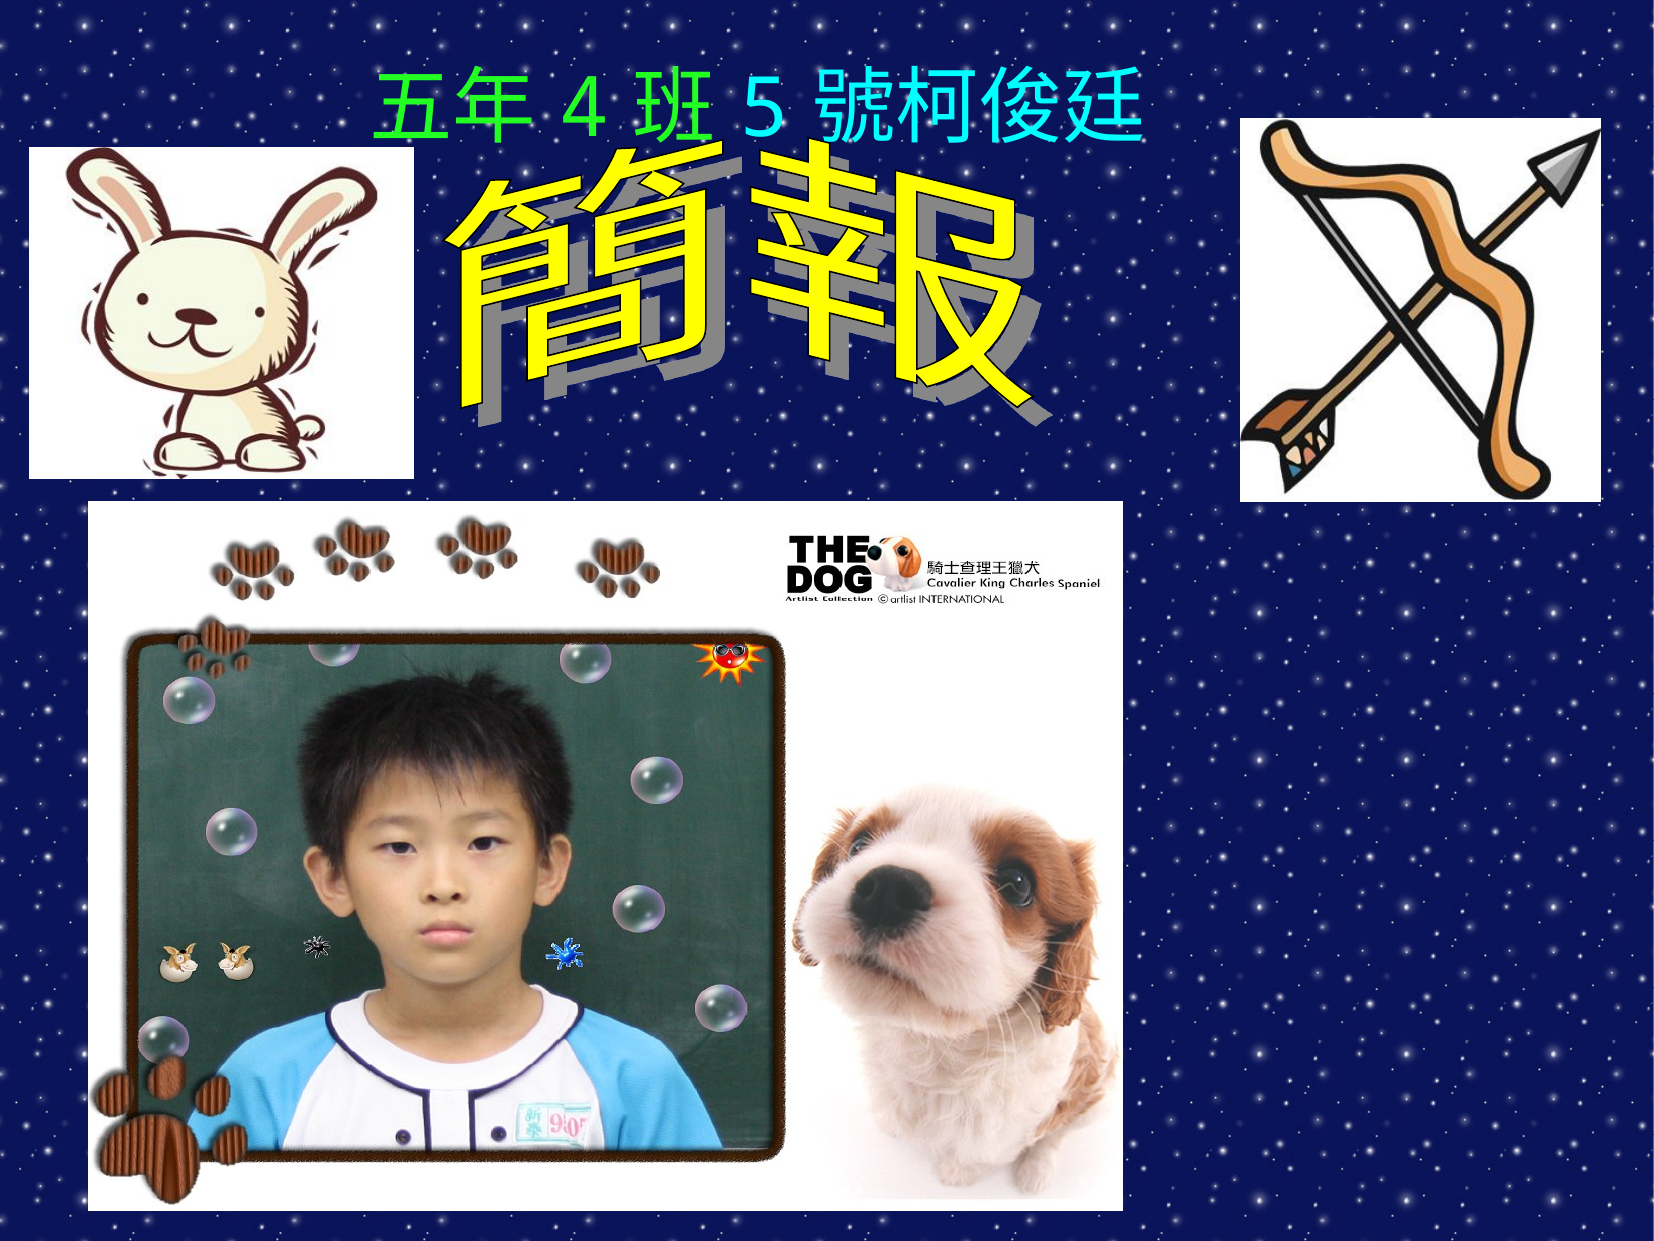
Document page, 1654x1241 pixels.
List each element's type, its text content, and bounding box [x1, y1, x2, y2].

text_box 簡報 [895, 170, 1034, 408]
text_box 簡報 [575, 139, 723, 362]
text_box 簡報 [527, 278, 641, 381]
text_box 五年4班5號柯俊廷 [354, 33, 1182, 148]
text_box 簡報 [750, 137, 885, 361]
picture [0, 0, 1654, 1241]
text_box 簡報 [442, 174, 582, 409]
